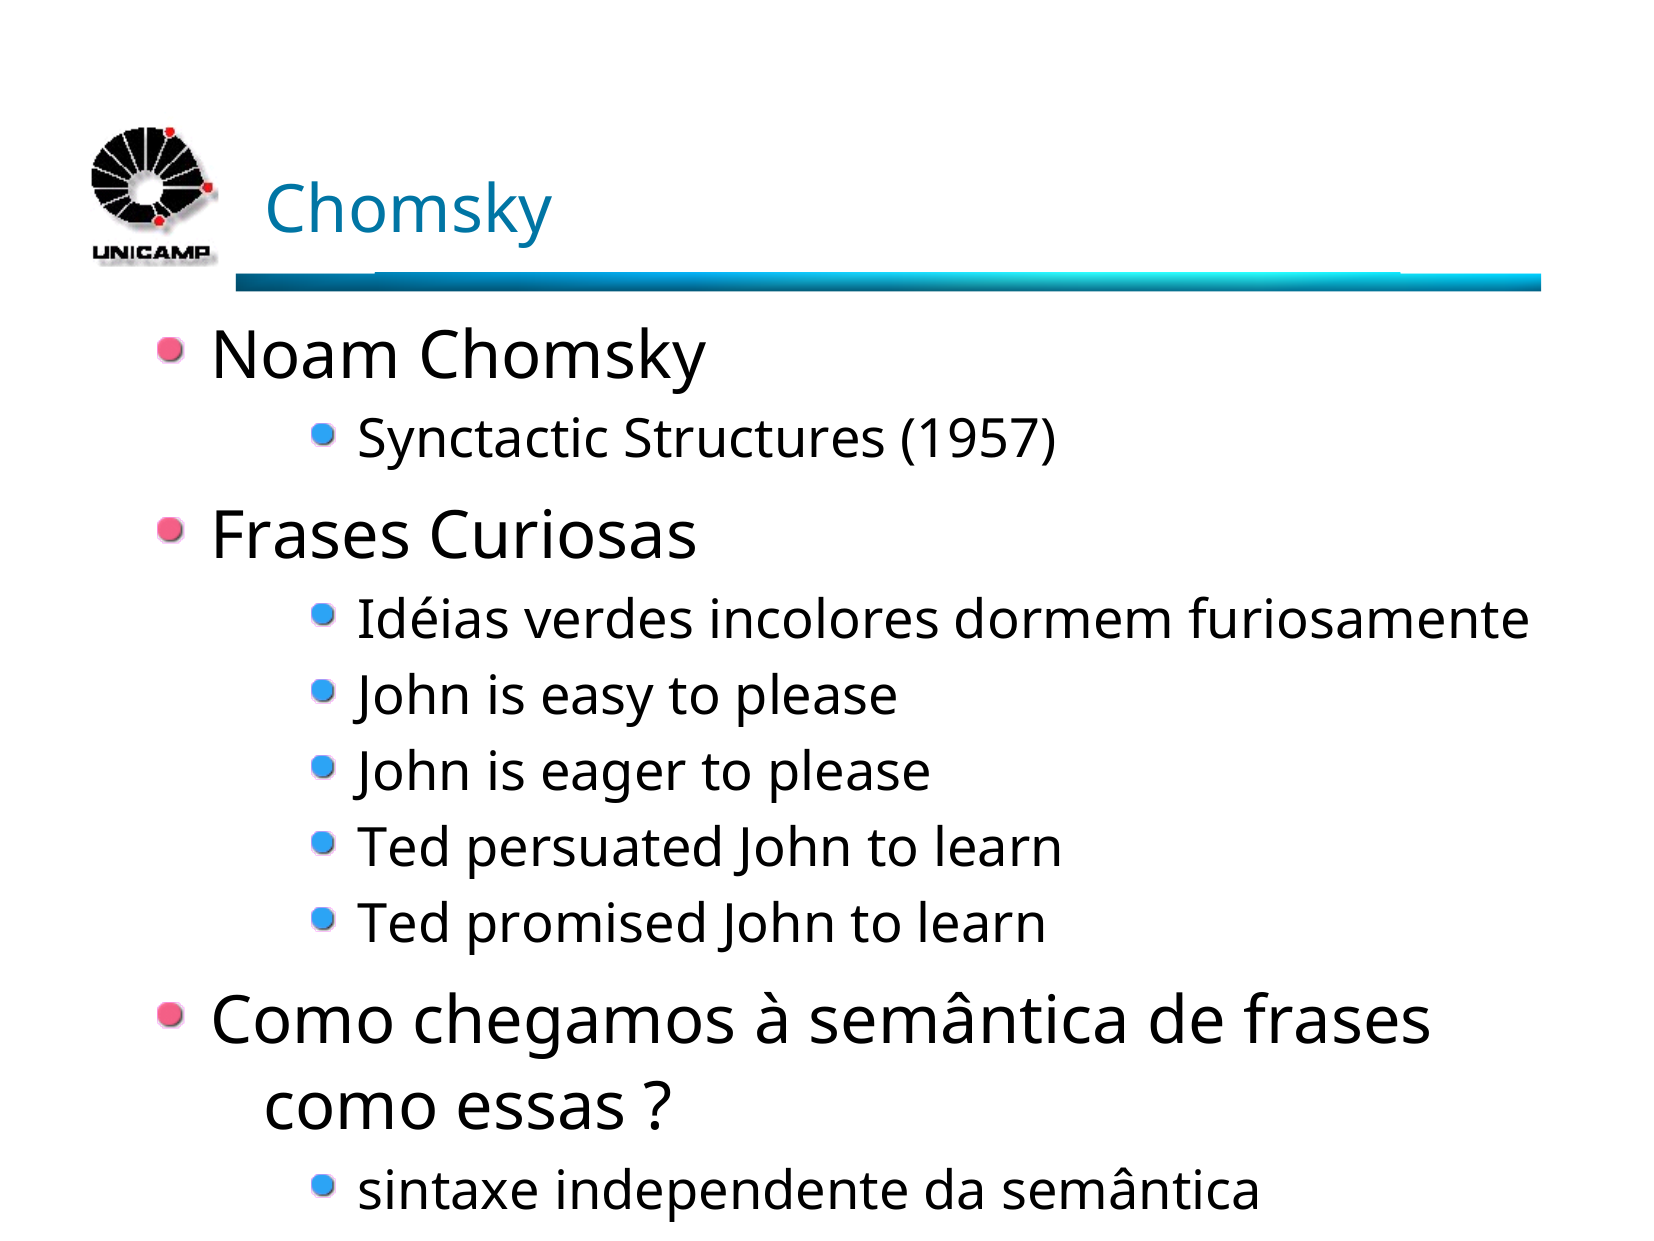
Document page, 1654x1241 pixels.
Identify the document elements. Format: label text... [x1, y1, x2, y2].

picture [310, 1182, 337, 1199]
title Chomsky [264, 42, 1534, 250]
picture [125, 272, 1654, 295]
list Noam Chomsky Synctactic Structures (1957) Frases Curiosas Idéias verdes incolores dormem furiosamente John is easy to please John is eager to please Ted persuated John to learn Ted promised John to learn Como chegamos à semântica de frases como essas ? sintaxe independente da semântica [121, 309, 1534, 1182]
